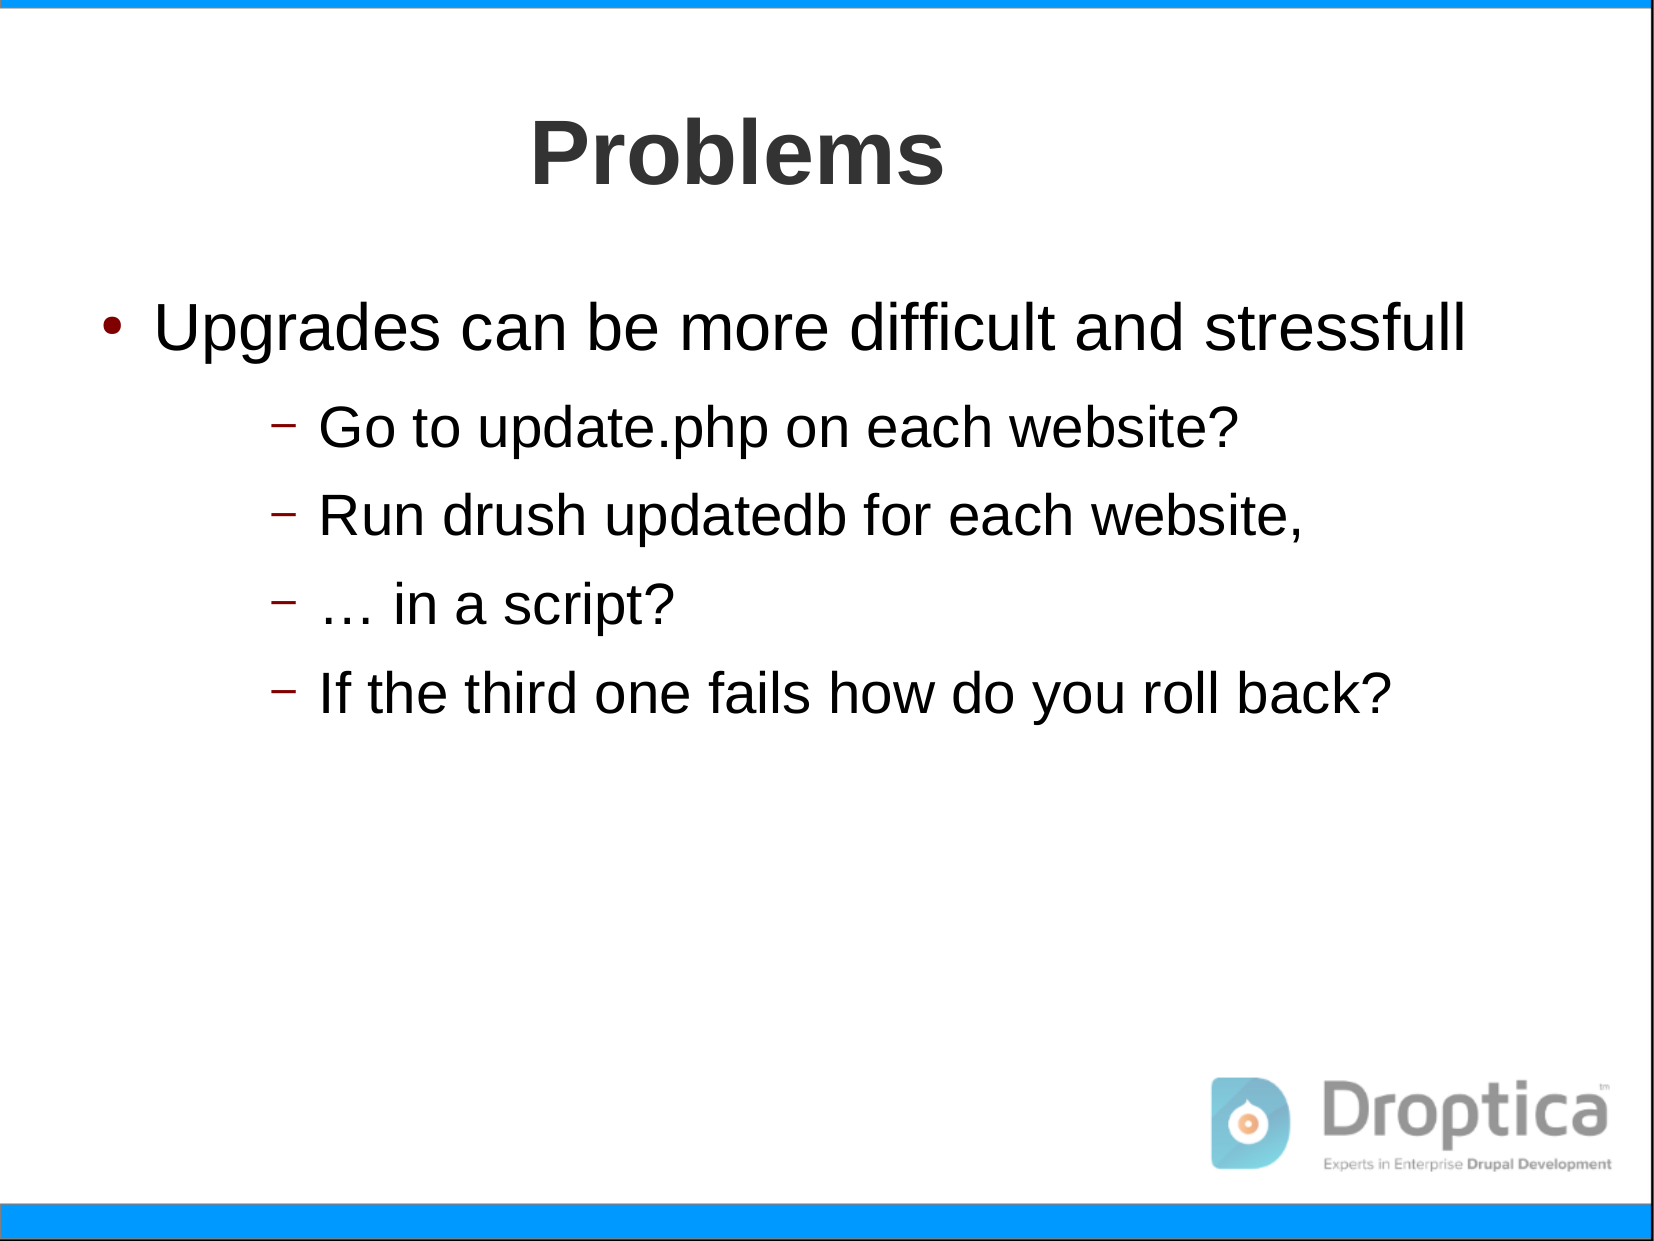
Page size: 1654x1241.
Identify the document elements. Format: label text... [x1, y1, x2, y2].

title Problems [59, 49, 1418, 257]
picture [0, 0, 1654, 1241]
list Upgrades can be more difficult and stressfull Go to update.php on each website? Run drush updatedb for each website, … in a script? If the third one fails how do you roll back? [82, 290, 1538, 995]
